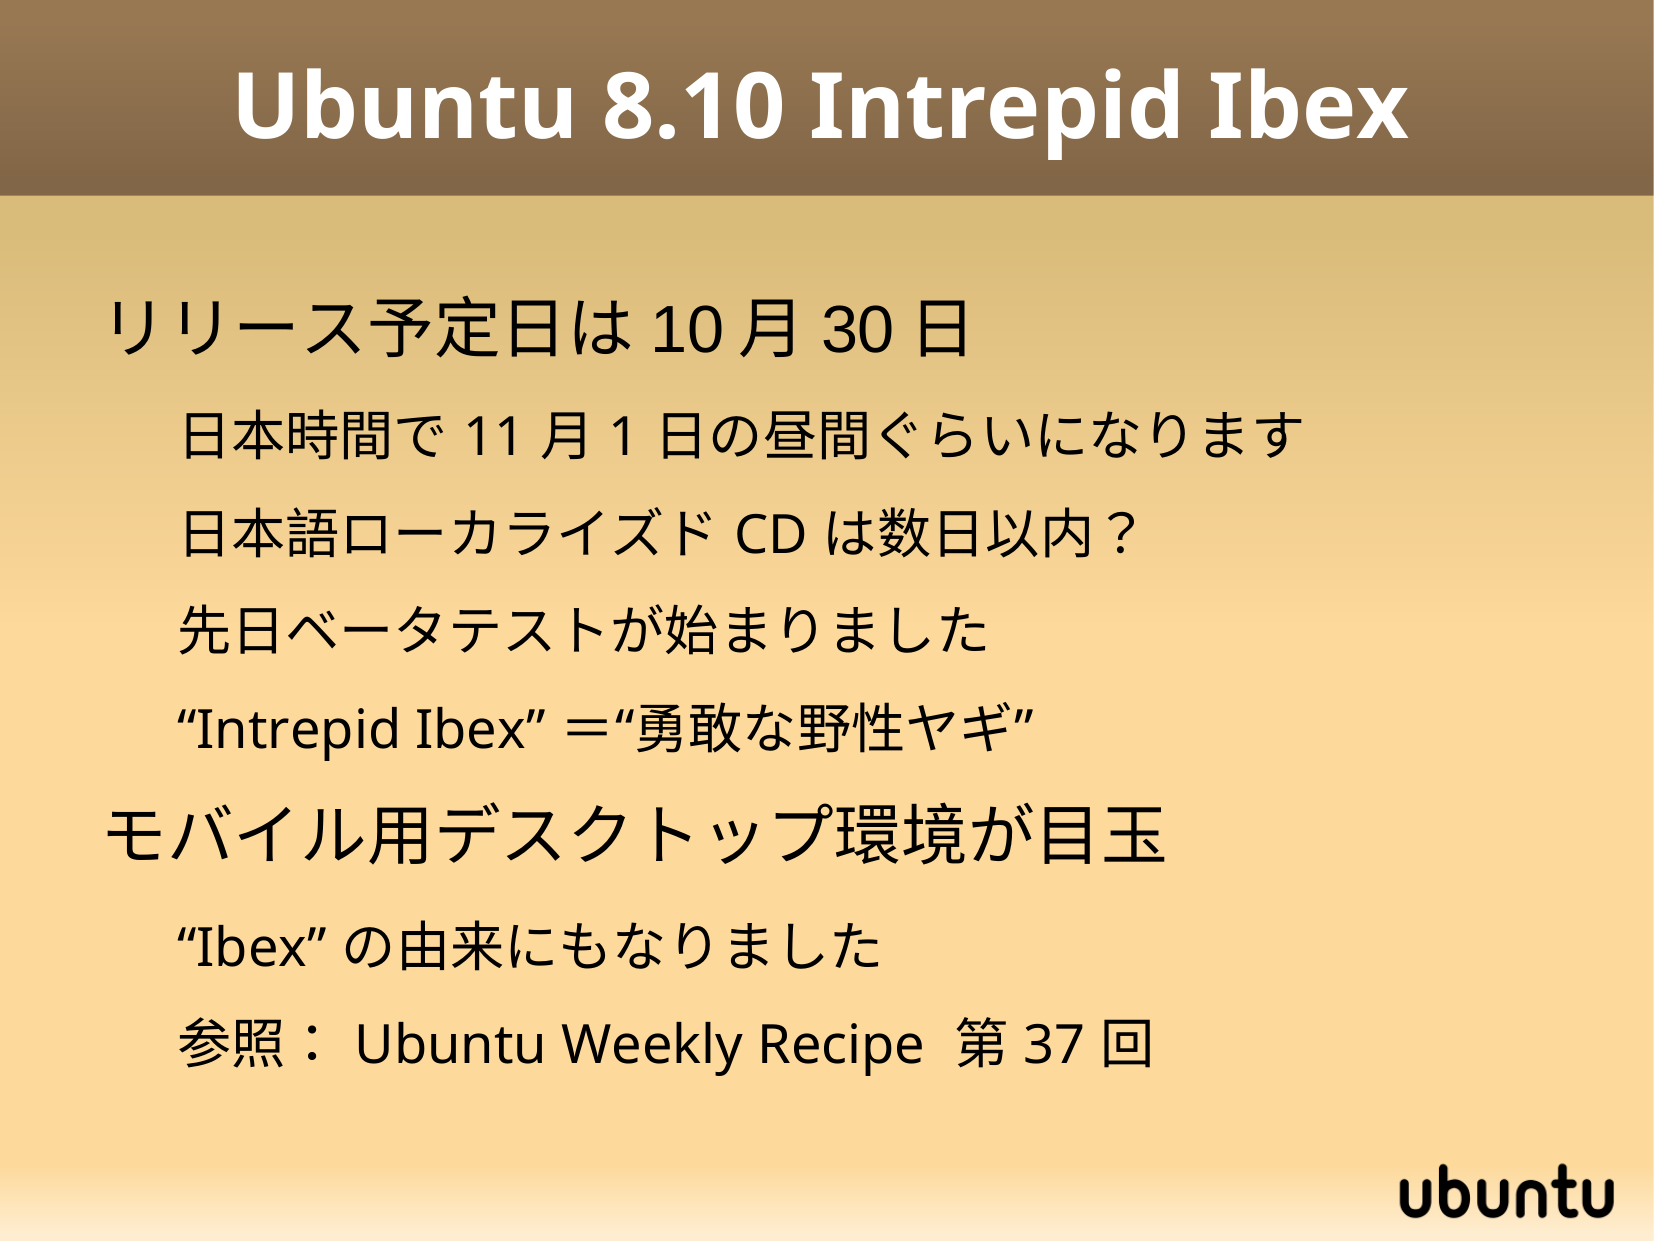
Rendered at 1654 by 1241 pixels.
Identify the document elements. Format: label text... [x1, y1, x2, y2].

title Ubuntu 8.10 Intrepid Ibex [76, 7, 1565, 200]
picture [0, 0, 1654, 1241]
list リリース予定日は10月30日 日本時間で11月1日の昼間ぐらいになります 日本語ローカライズドCDは数日以内？ 先日ベータテストが始まりました “Intrepid Ibex”＝“勇敢な野性ヤギ” モバイル用デスクトップ環境が目玉 “Ibex”の由来にもなりました 参照：Ubuntu Weekly Recipe 第37回 [82, 290, 1571, 1110]
